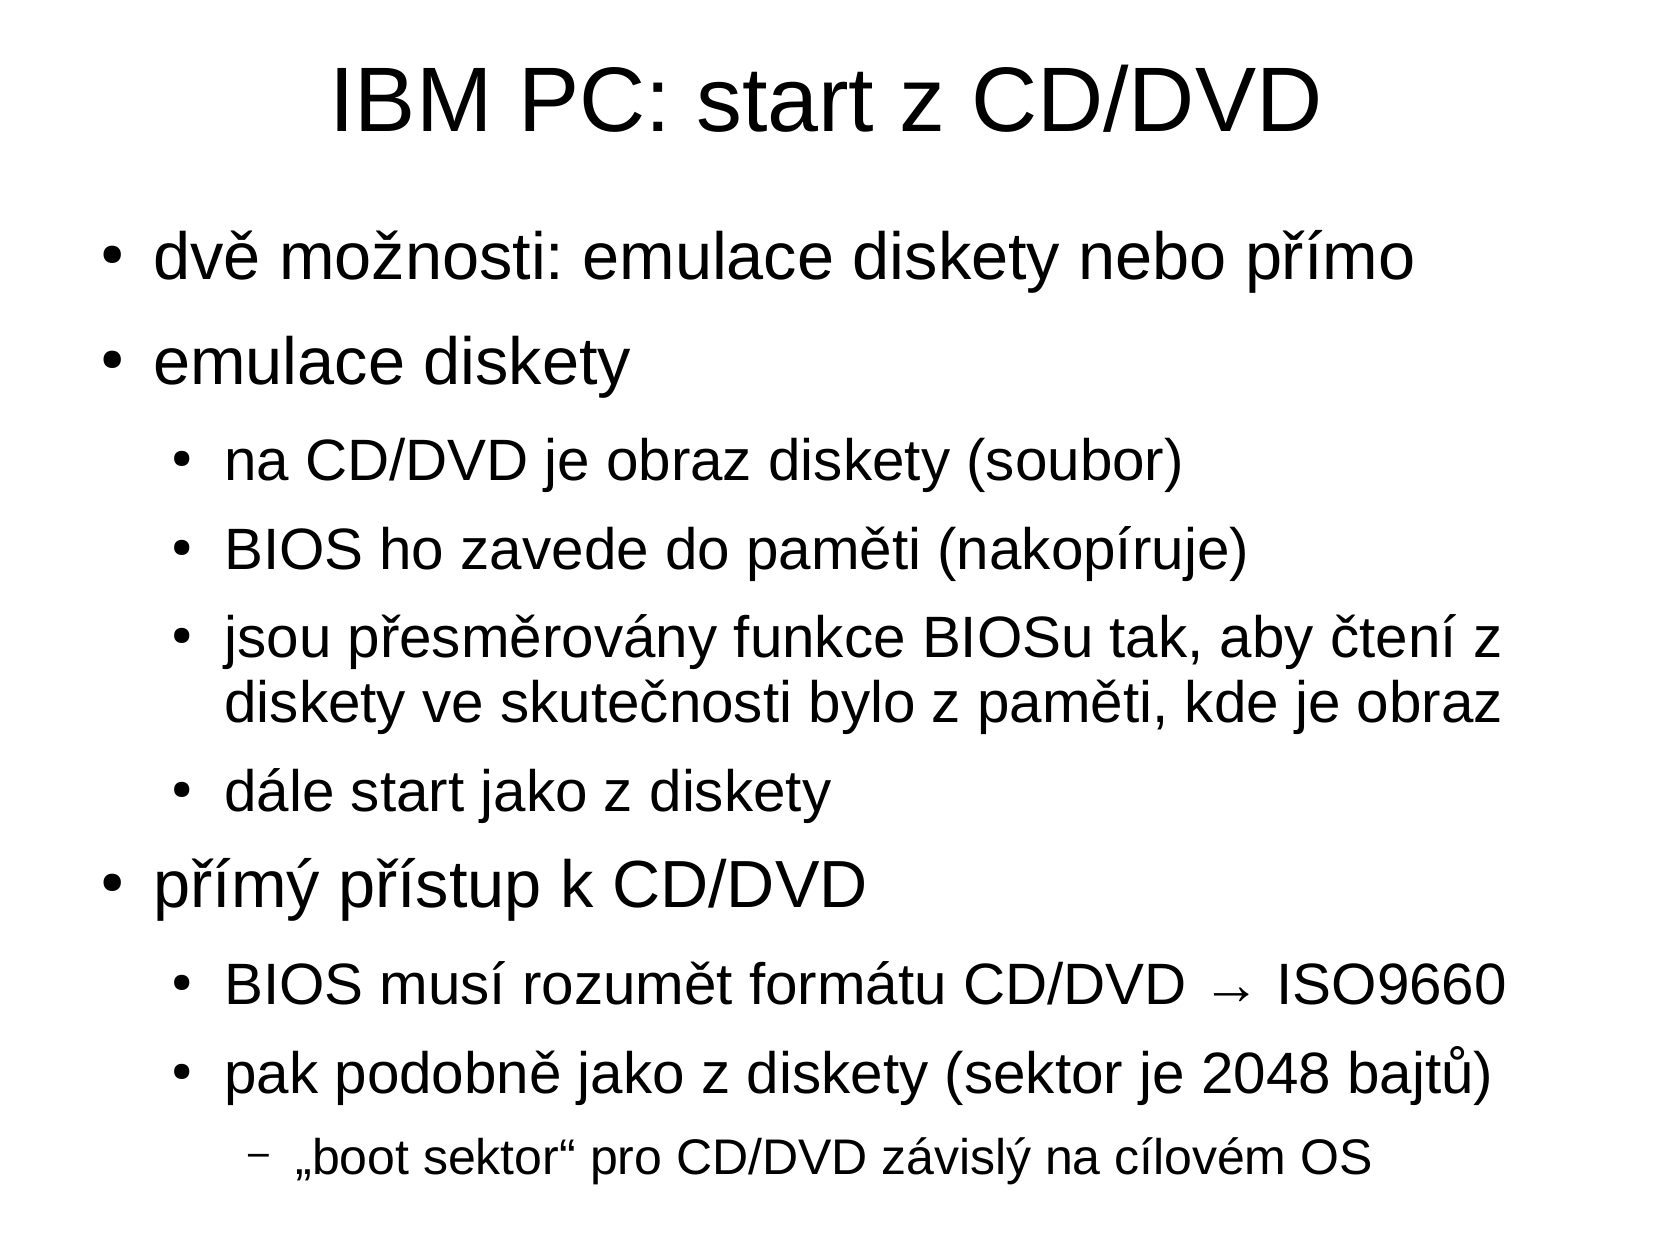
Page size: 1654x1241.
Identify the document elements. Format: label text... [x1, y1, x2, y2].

list dvě možnosti: emulace diskety nebo přímo emulace diskety na CD/DVD je obraz diskety (soubor) BIOS ho zavede do paměti (nakopíruje) jsou přesměrovány funkce BIOSu tak, aby čtení z diskety ve skutečnosti bylo z paměti, kde je obraz dále start jako z diskety přímý přístup k CD/DVD BIOS musí rozumět formátu CD/DVD → ISO9660 pak podobně jako z diskety (sektor je 2048 bajtů) „boot sektor“ pro CD/DVD závislý na cílovém OS [82, 219, 1571, 1185]
title IBM PC: start z CD/DVD [82, 3, 1571, 196]
